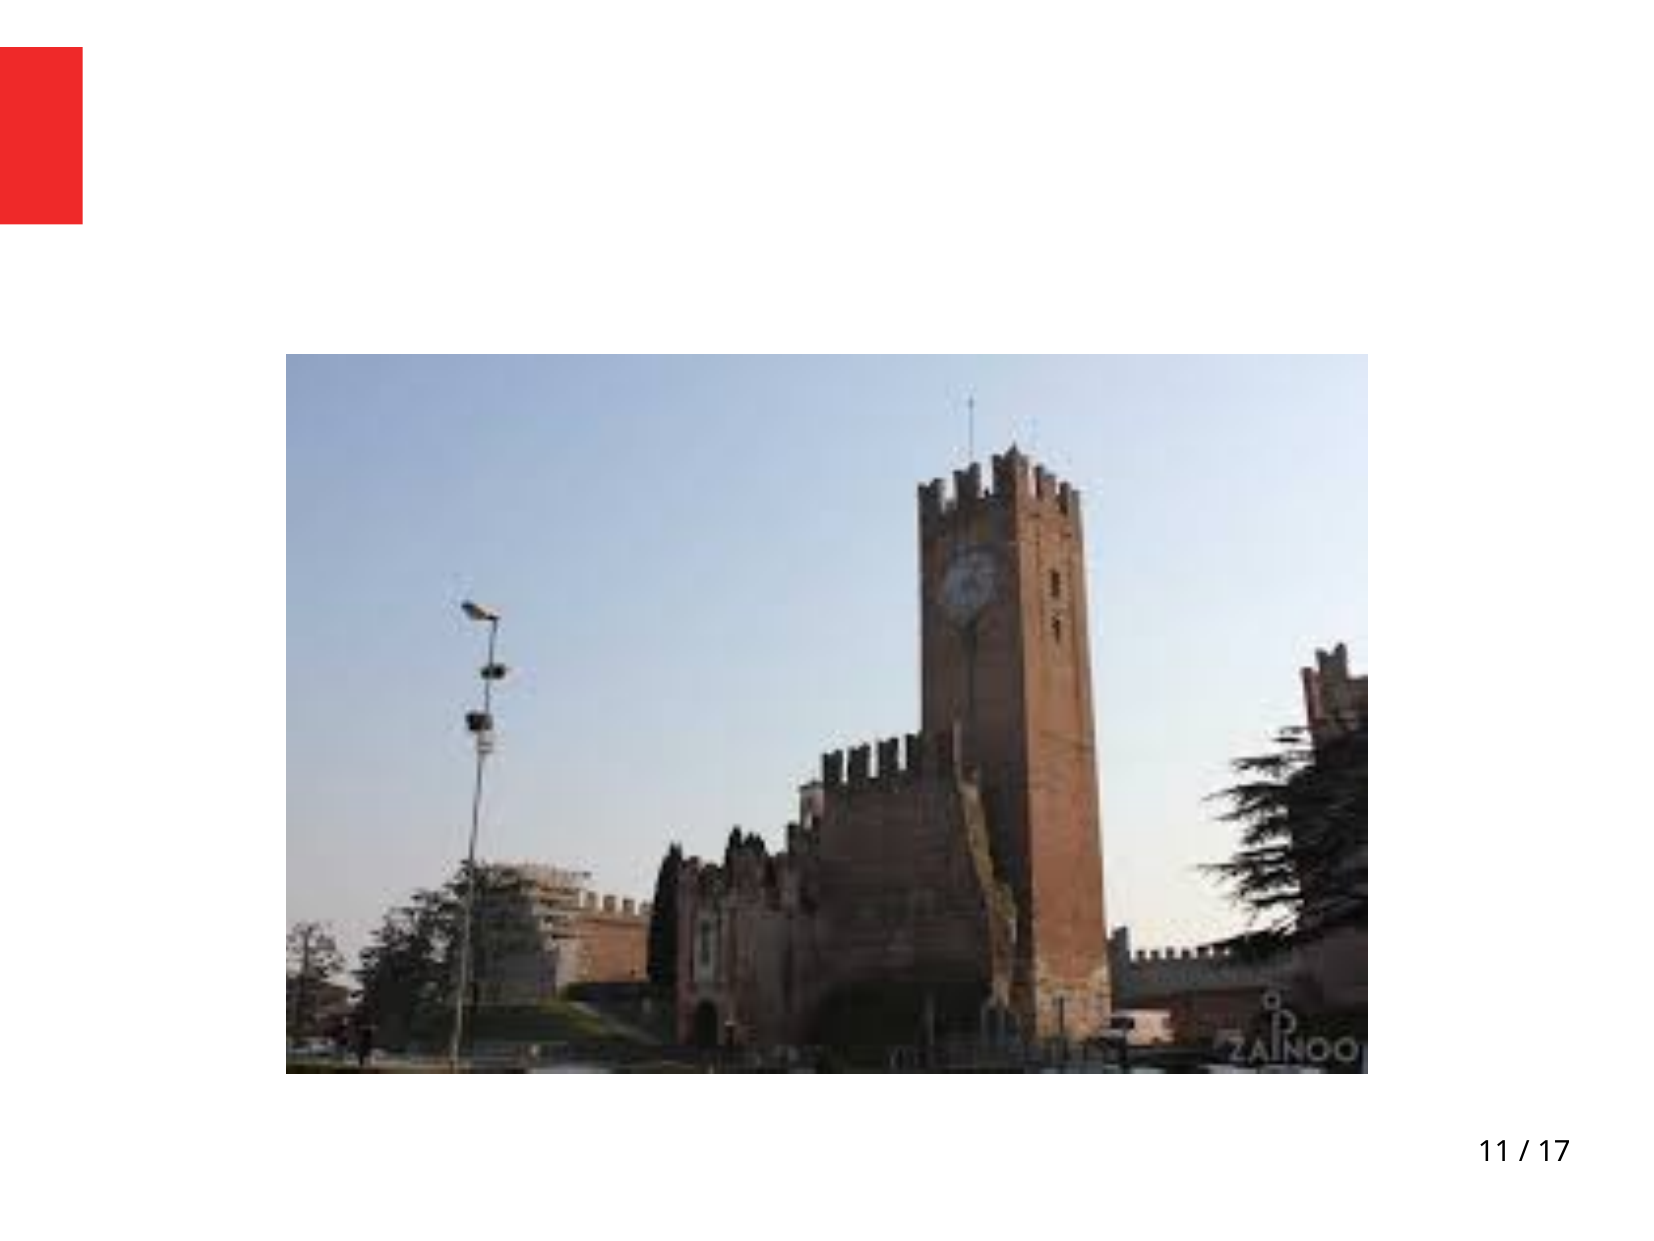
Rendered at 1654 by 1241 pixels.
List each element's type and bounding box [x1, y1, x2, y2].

picture [286, 354, 1368, 1074]
